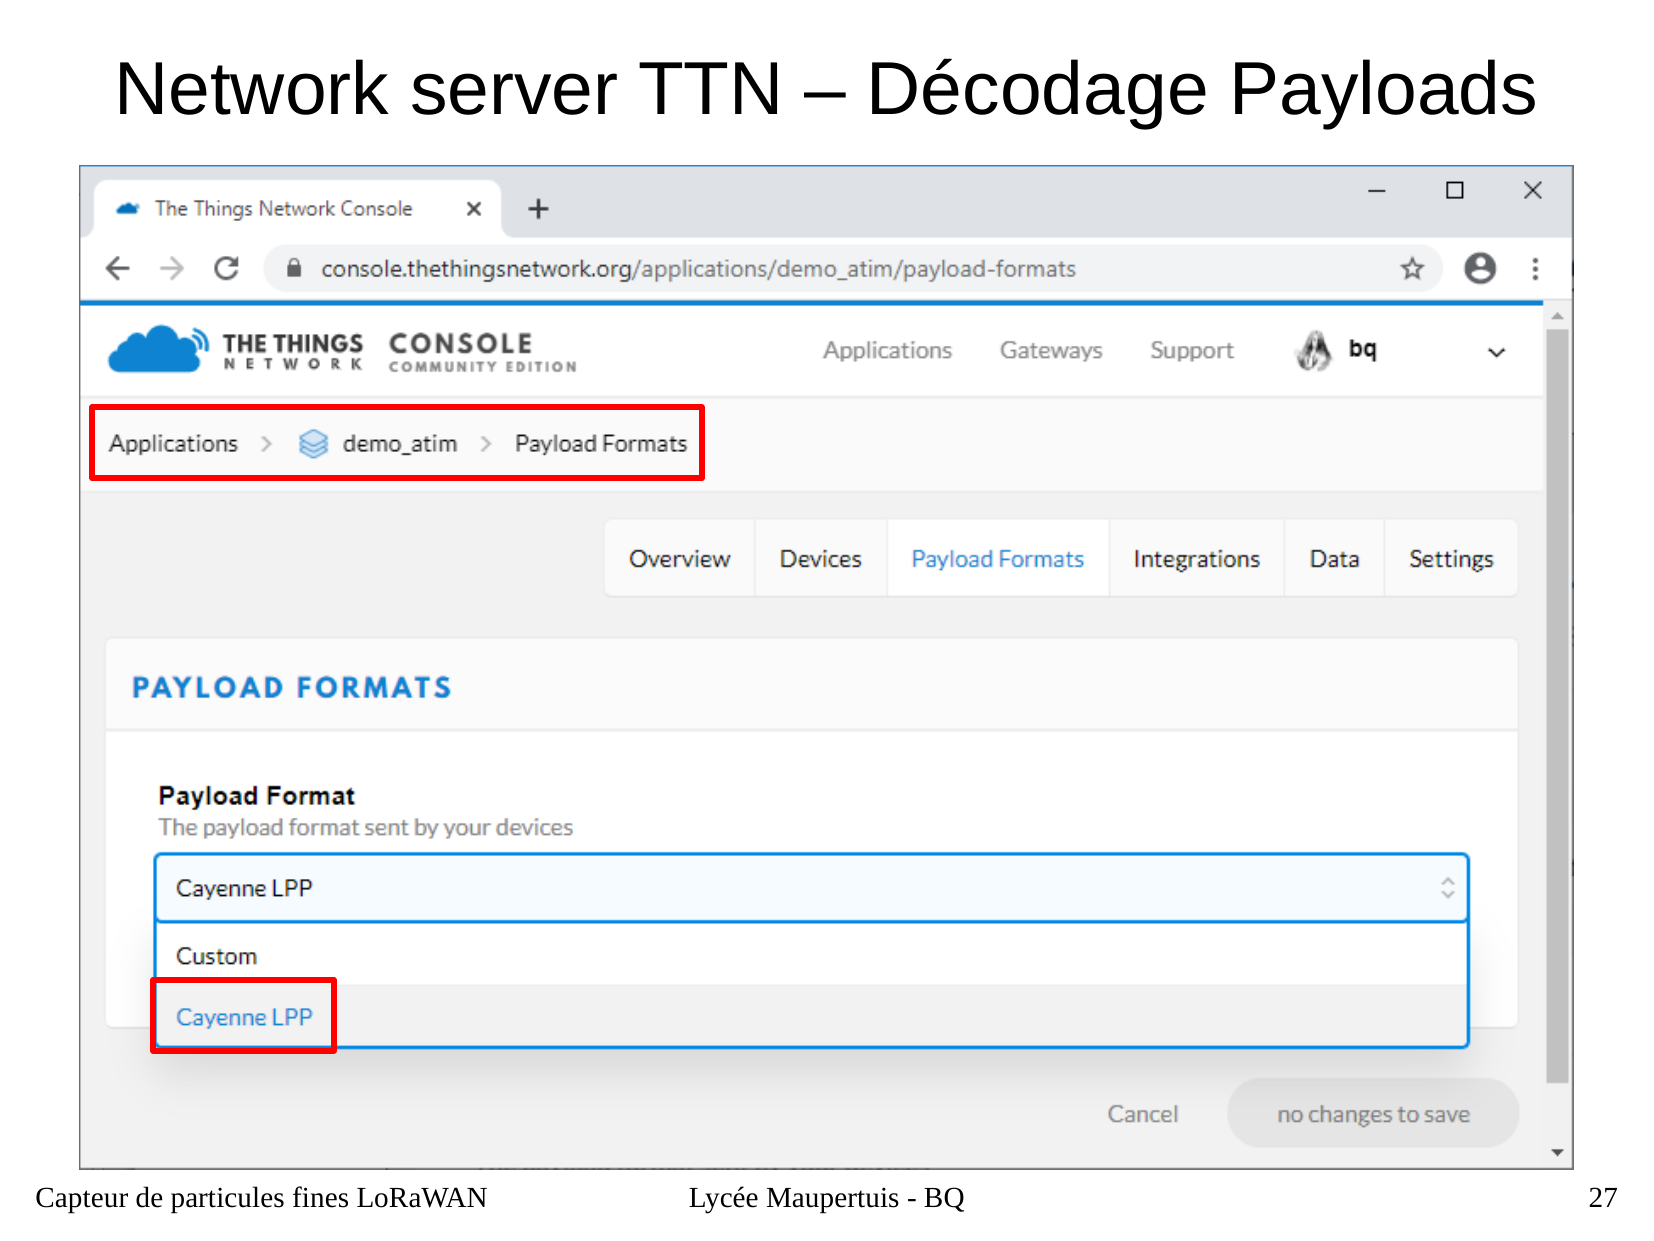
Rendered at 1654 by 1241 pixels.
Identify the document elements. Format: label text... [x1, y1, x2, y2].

title Network server TTN – Décodage Payloads [35, 35, 1619, 142]
picture [79, 165, 1574, 1170]
